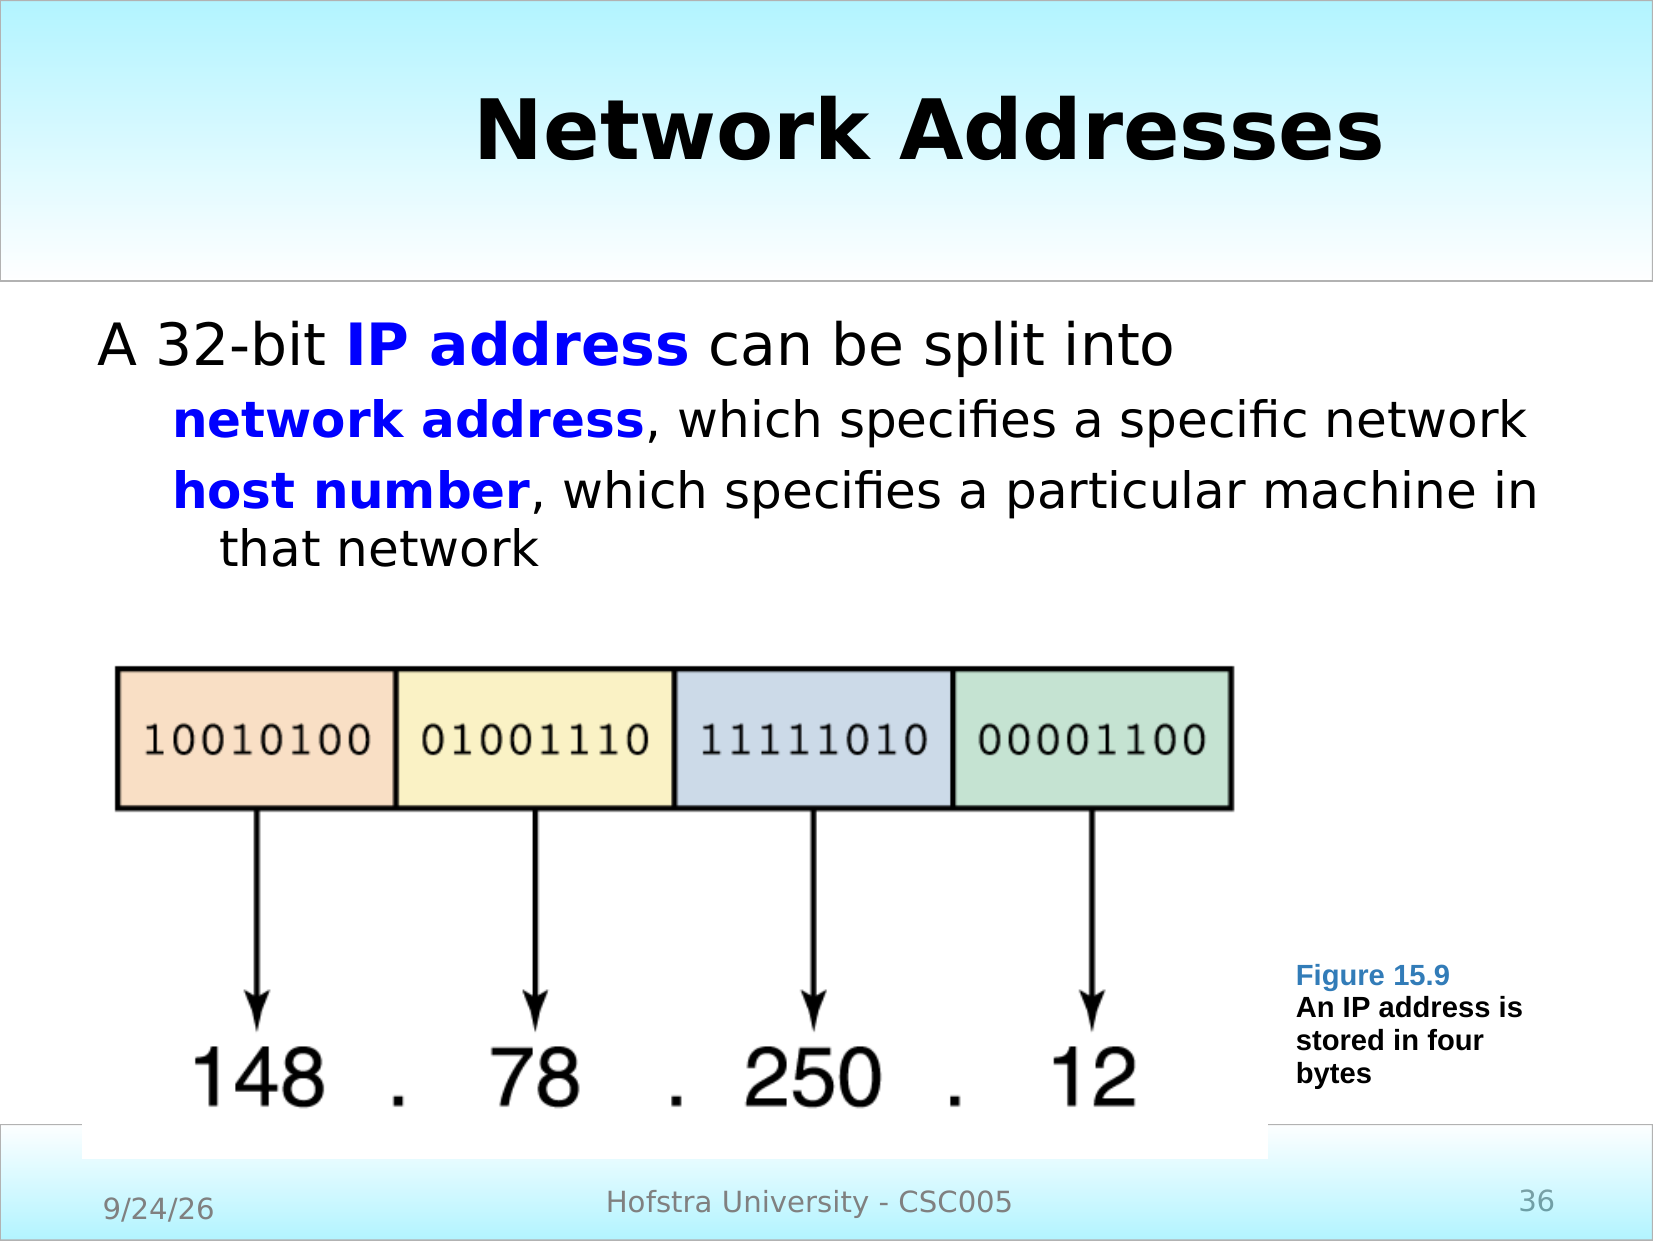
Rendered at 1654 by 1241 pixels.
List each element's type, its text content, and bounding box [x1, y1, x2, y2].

picture [82, 633, 1268, 1159]
text_box Figure 15.9 An IP address is stored in four bytes [1281, 950, 1571, 1098]
title Network Addresses [247, 27, 1612, 235]
list A 32-bit IP address can be split into network address, which specifies a specific network host number, which specifies a particular machine in that network [82, 303, 1571, 1131]
